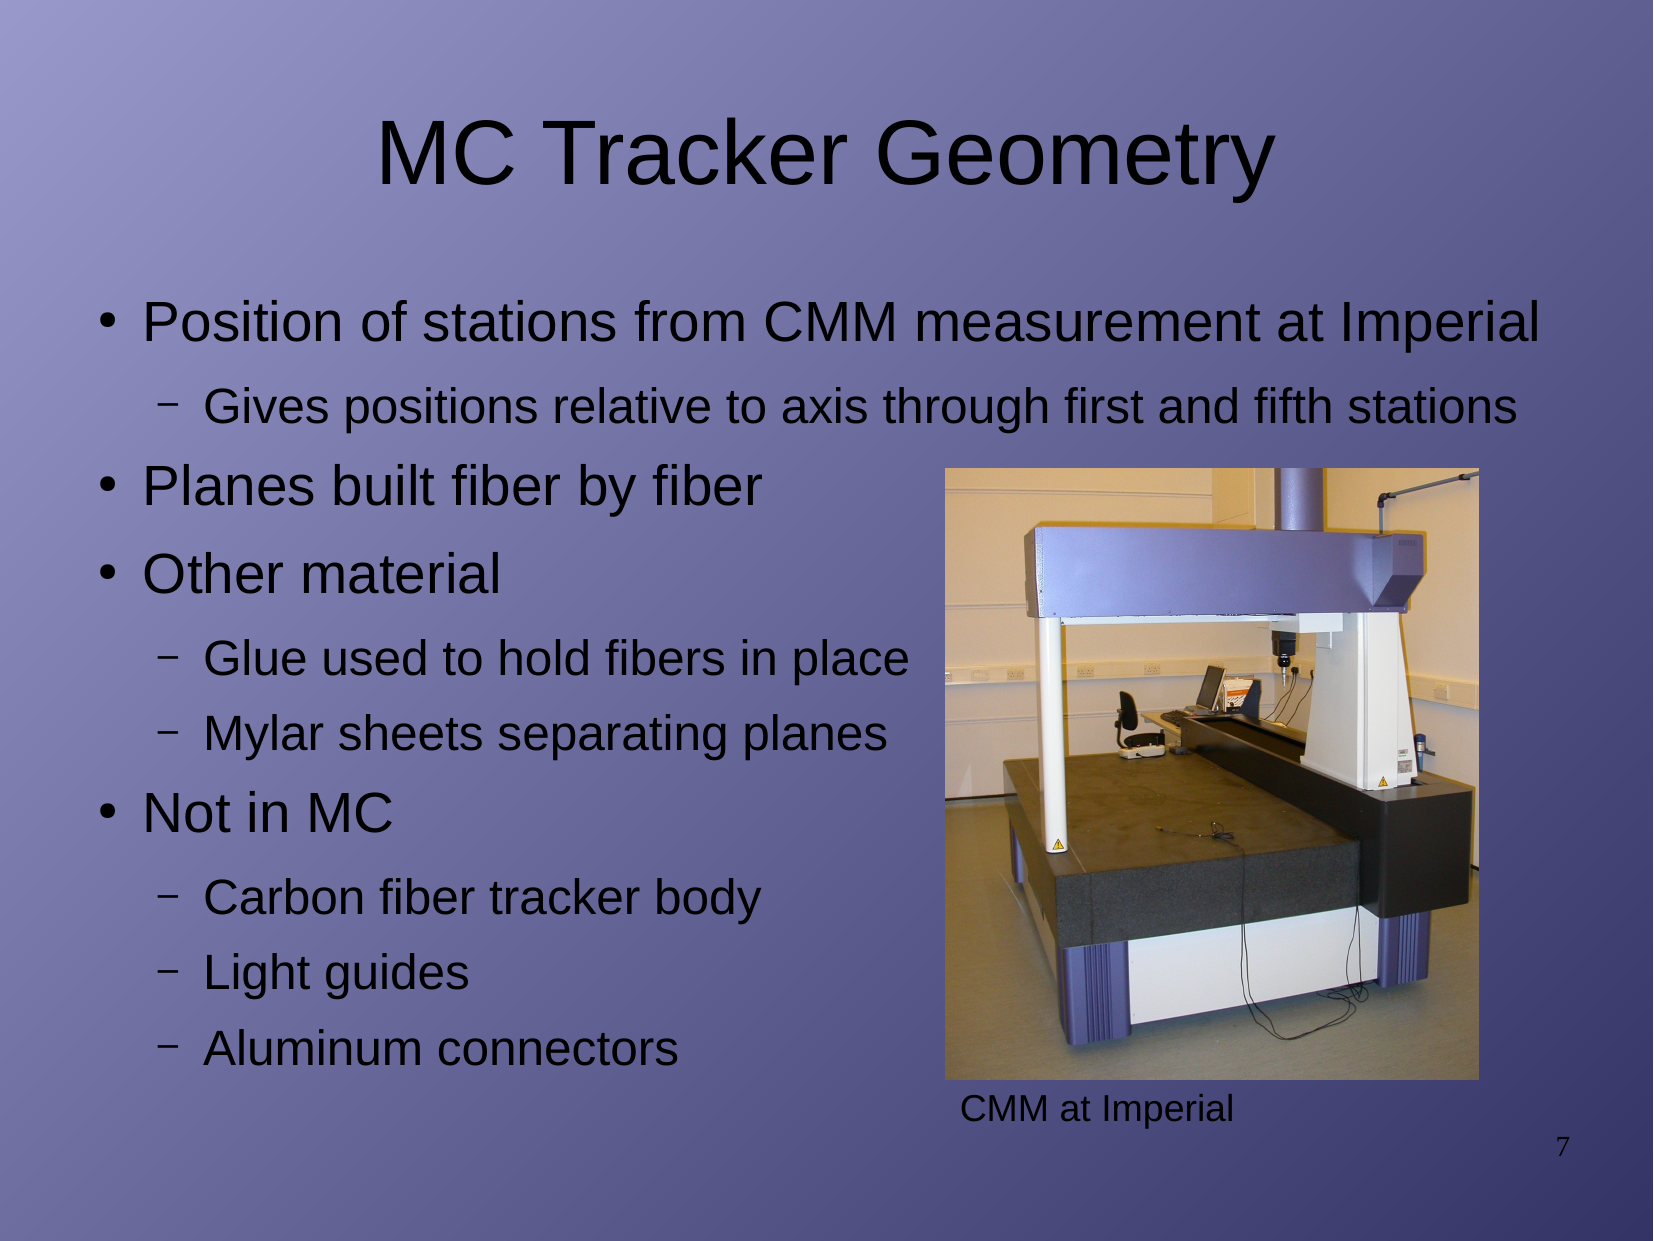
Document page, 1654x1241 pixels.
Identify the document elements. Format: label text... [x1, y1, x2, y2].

list Position of stations from CMM measurement at Imperial Gives positions relative to axis through first and fifth stations Planes built fiber by fiber Other material Glue used to hold fibers in place Mylar sheets separating planes Not in MC Carbon fiber tracker body Light guides Aluminum connectors [82, 290, 1571, 1156]
text_box CMM at Imperial [945, 1080, 1411, 1137]
picture [945, 468, 1479, 1081]
title MC Tracker Geometry [82, 49, 1571, 257]
